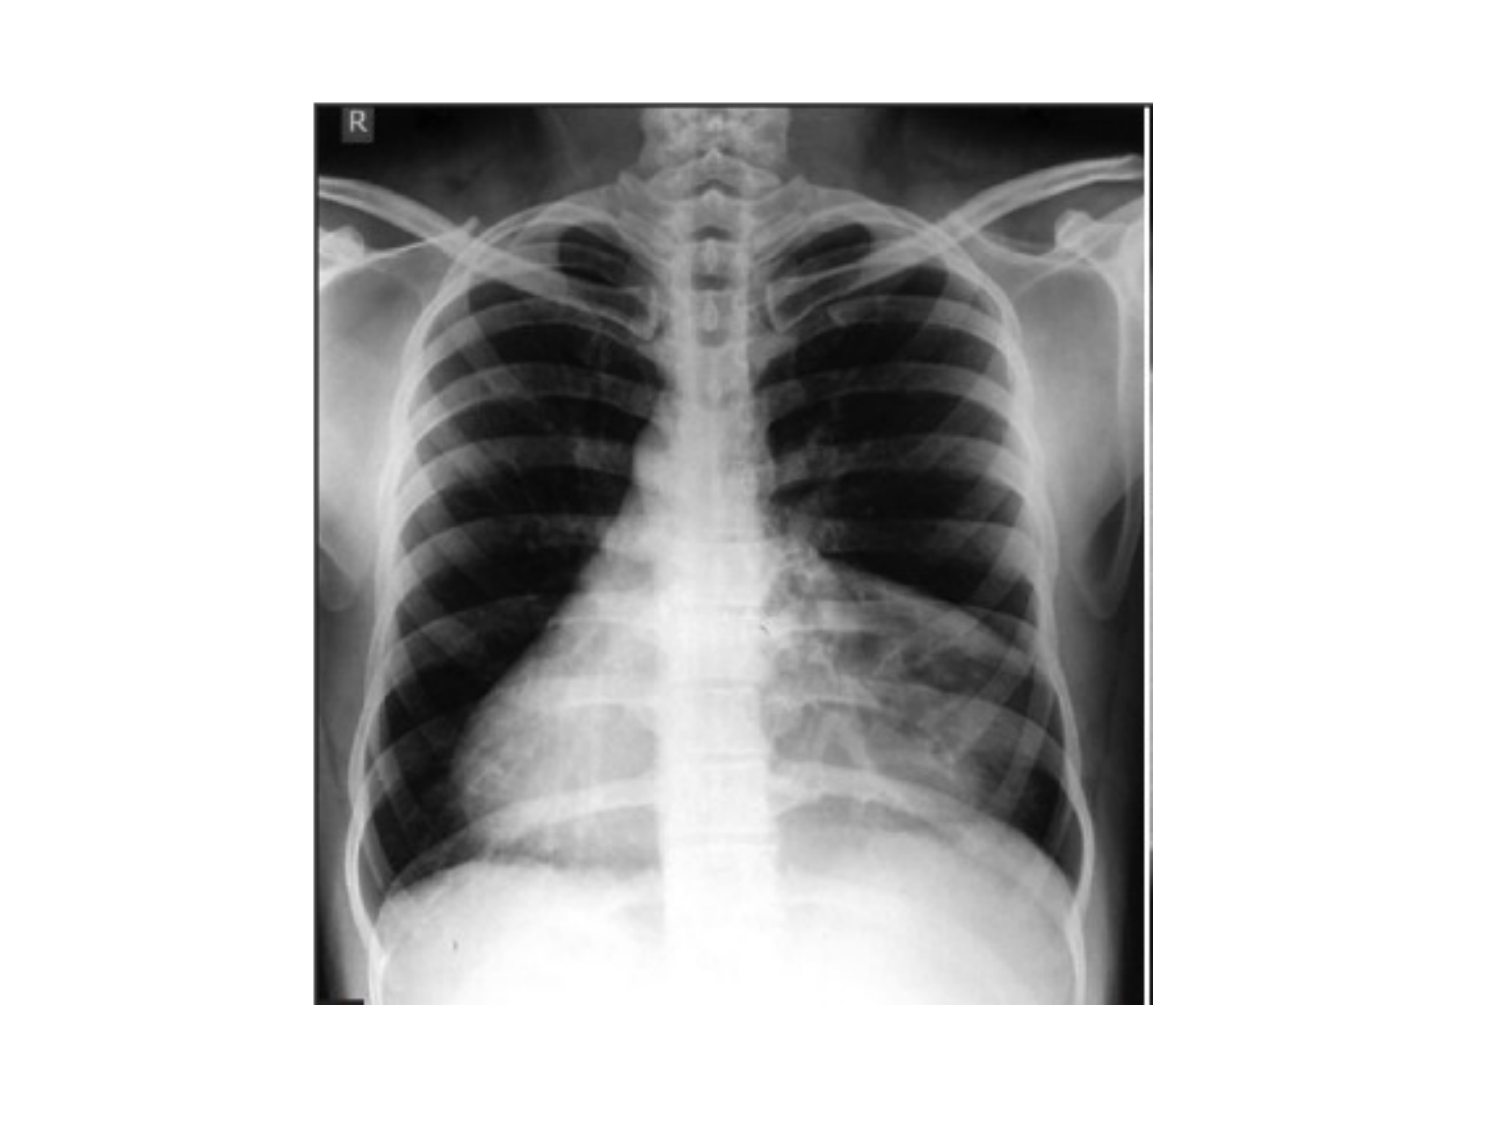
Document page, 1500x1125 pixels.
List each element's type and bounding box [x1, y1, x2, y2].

picture [312, 101, 1153, 1005]
